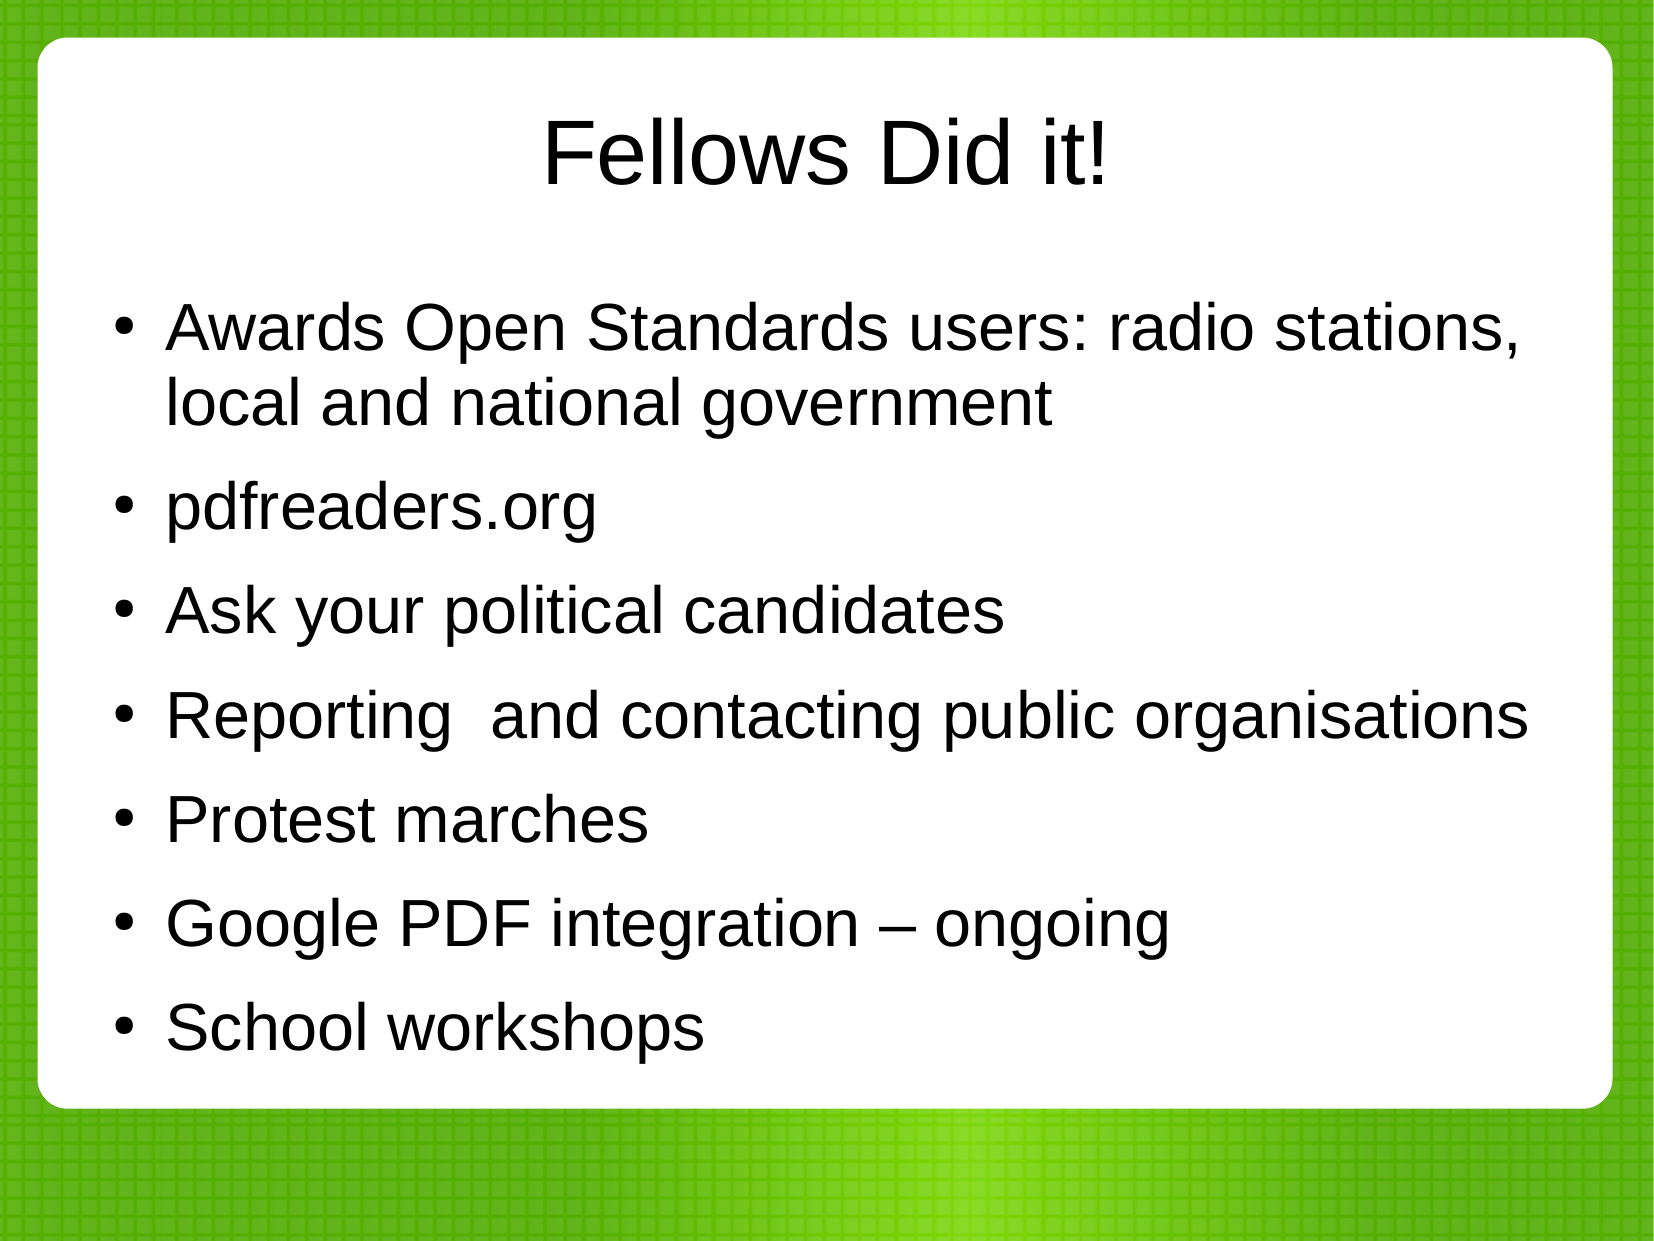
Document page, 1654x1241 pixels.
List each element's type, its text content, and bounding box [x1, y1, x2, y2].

title Fellows Did it! [82, 56, 1571, 250]
list Awards Open Standards users: radio stations, local and national government pdfreaders.org Ask your political candidates Reporting and contacting public organisations Protest marches Google PDF integration – ongoing School workshops [94, 290, 1583, 1094]
picture [0, 0, 1654, 1241]
